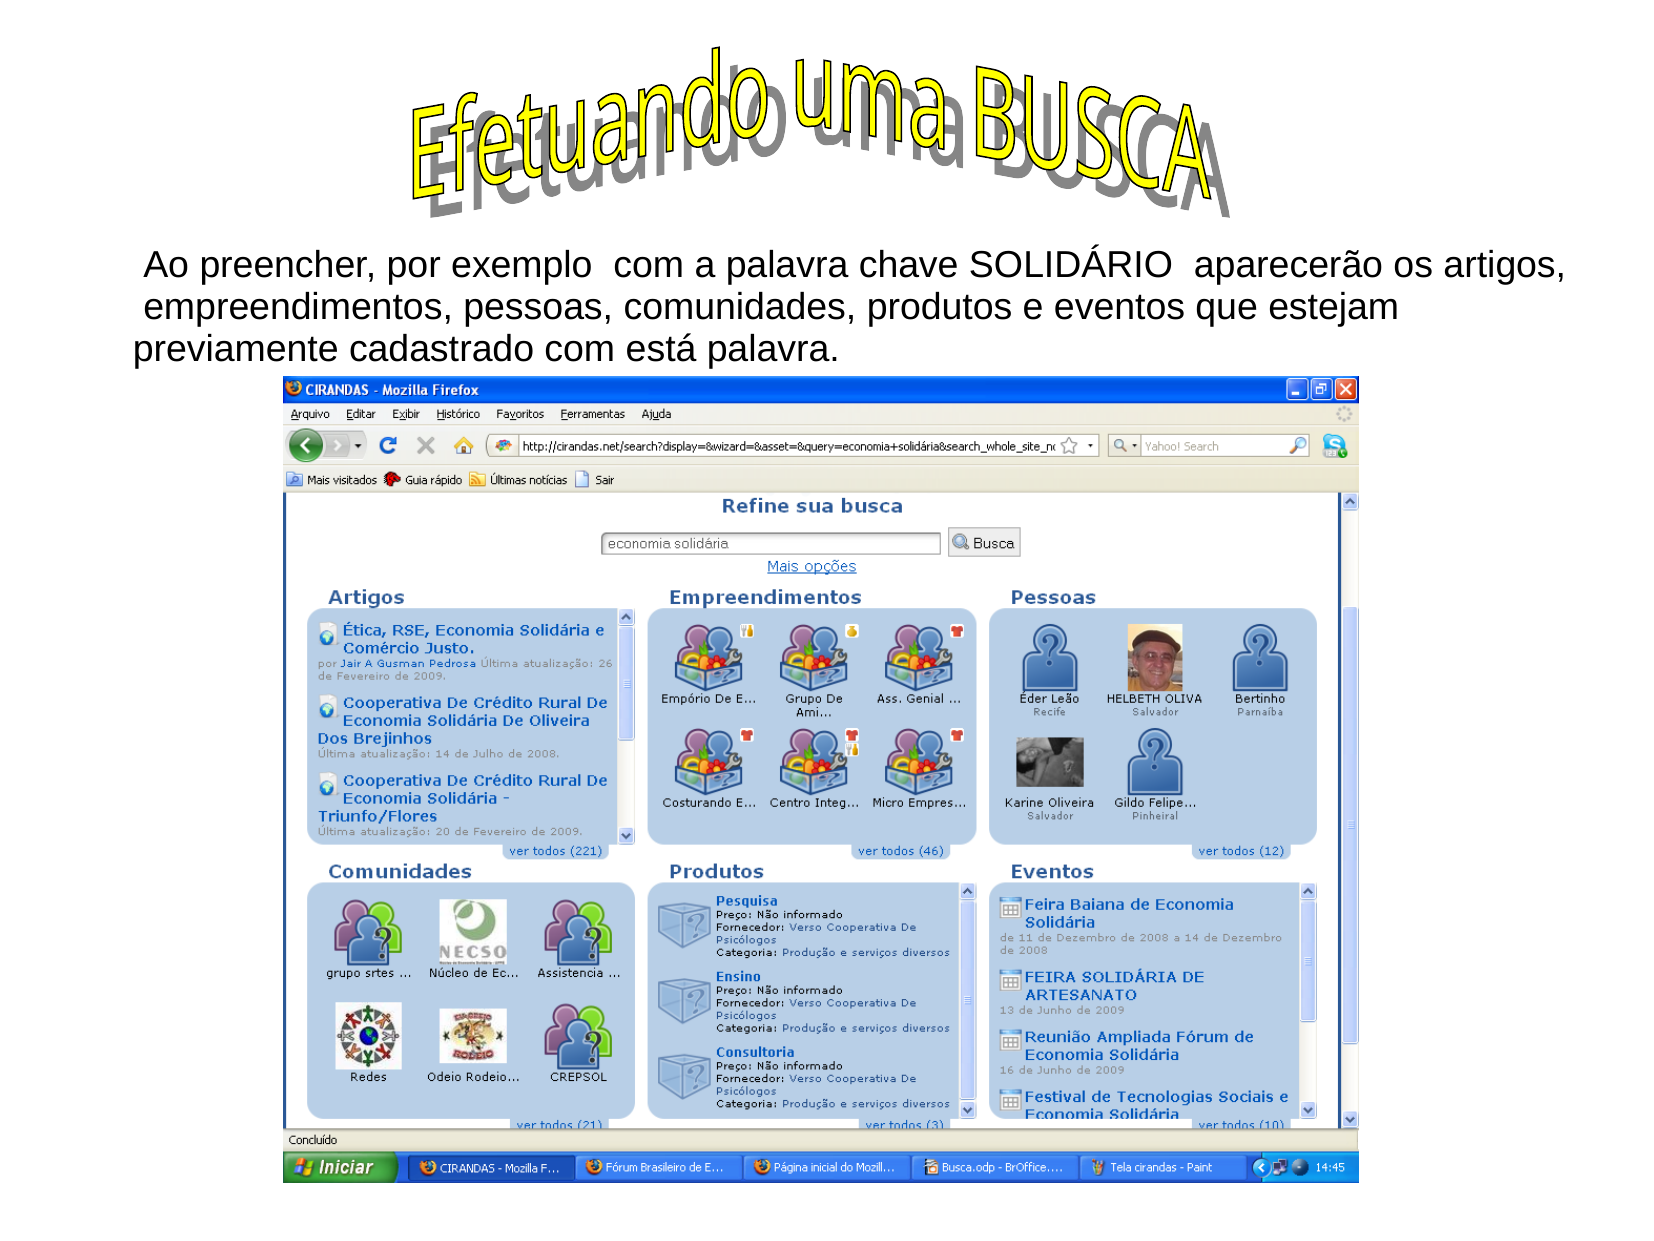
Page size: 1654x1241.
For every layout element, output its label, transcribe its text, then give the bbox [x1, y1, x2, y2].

text_box Efetuando uma BUSCA [1025, 75, 1067, 170]
text_box Efetuando uma BUSCA [911, 78, 944, 150]
text_box Efetuando uma BUSCA [549, 100, 584, 173]
text_box Efetuando uma BUSCA [683, 47, 719, 148]
text_box Efetuando uma BUSCA [593, 93, 627, 165]
text_box Efetuando uma BUSCA [517, 94, 542, 178]
text_box Efetuando uma BUSCA [976, 66, 1015, 160]
text_box Efetuando uma BUSCA [449, 92, 478, 191]
text_box Ao preencher, por exemplo com a palavra chave SOLIDÁRIO aparecerão os artigos, empreendimentos, pessoas, comunidades, produtos e eventos que estejam previamente cadastrado com está palavra. [118, 236, 1580, 378]
text_box Efetuando uma BUSCA [478, 115, 513, 185]
text_box Efetuando uma BUSCA [843, 63, 902, 142]
text_box Efetuando uma BUSCA [413, 104, 444, 199]
text_box Efetuando uma BUSCA [796, 59, 831, 129]
text_box Efetuando uma BUSCA [729, 68, 767, 139]
text_box Efetuando uma BUSCA [1162, 104, 1211, 199]
text_box Efetuando uma BUSCA [638, 84, 673, 157]
text_box Efetuando uma BUSCA [1077, 86, 1112, 179]
text_box Efetuando uma BUSCA [1119, 95, 1161, 189]
picture [283, 376, 1359, 1183]
